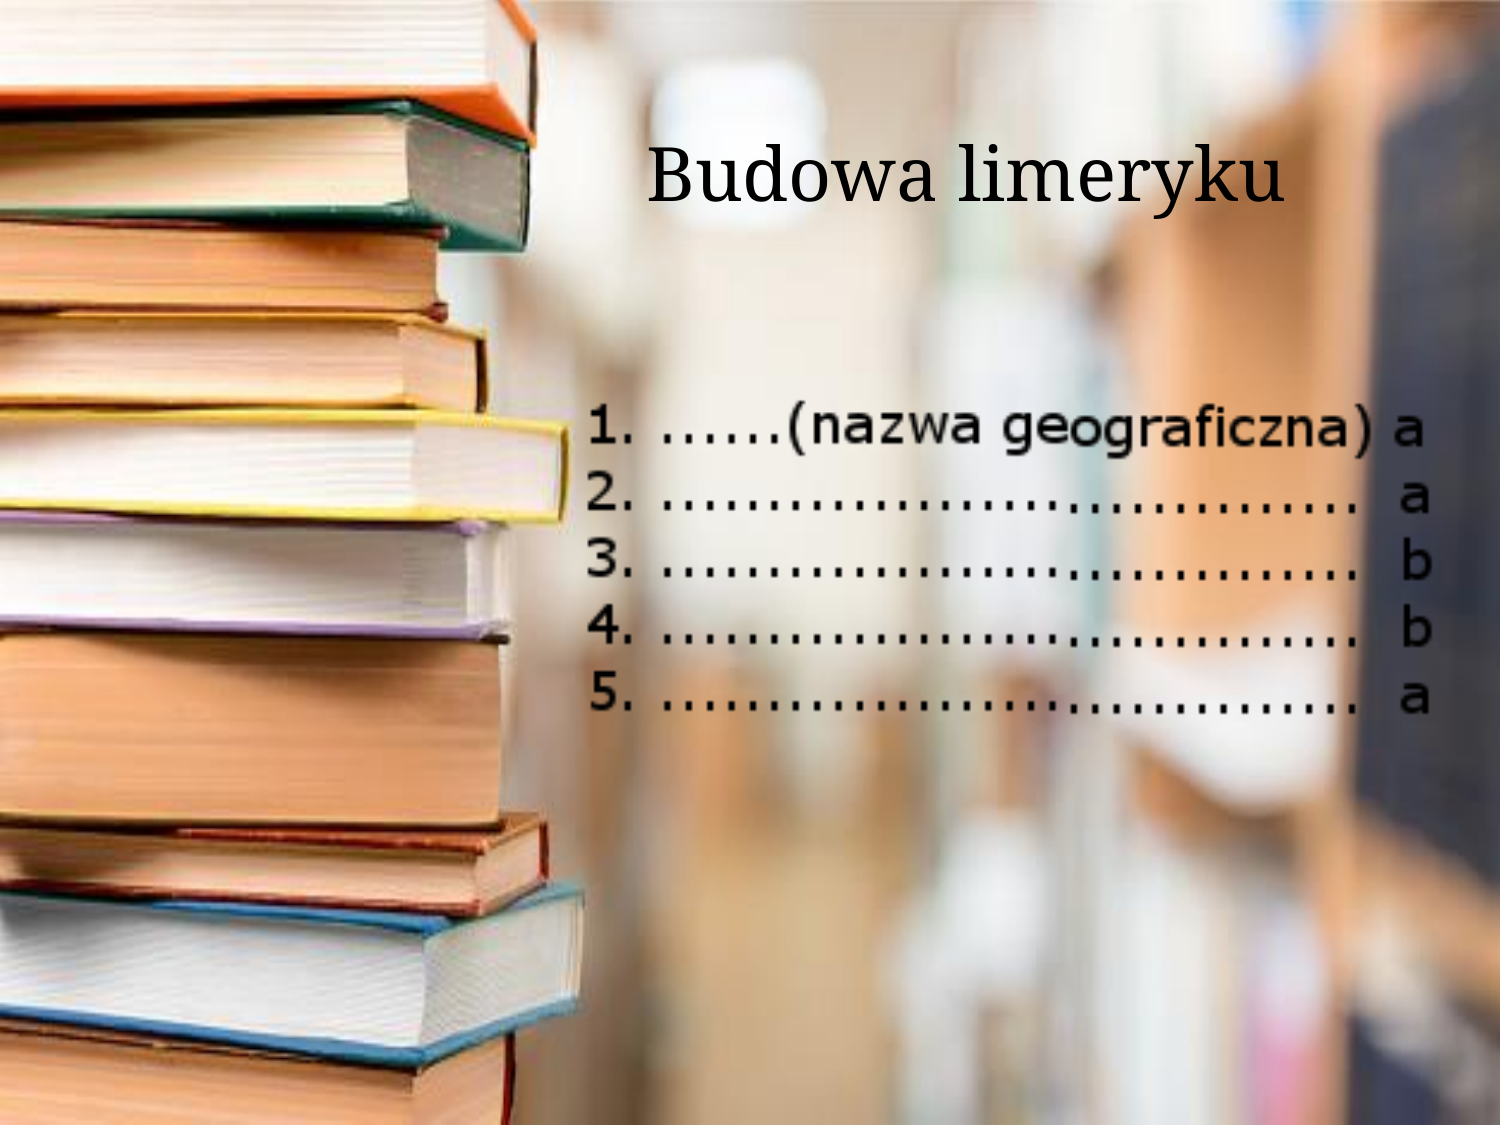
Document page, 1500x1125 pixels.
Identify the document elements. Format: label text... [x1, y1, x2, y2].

text_box Budowa limeryku [507, 24, 1425, 225]
picture [0, 0, 1500, 1125]
